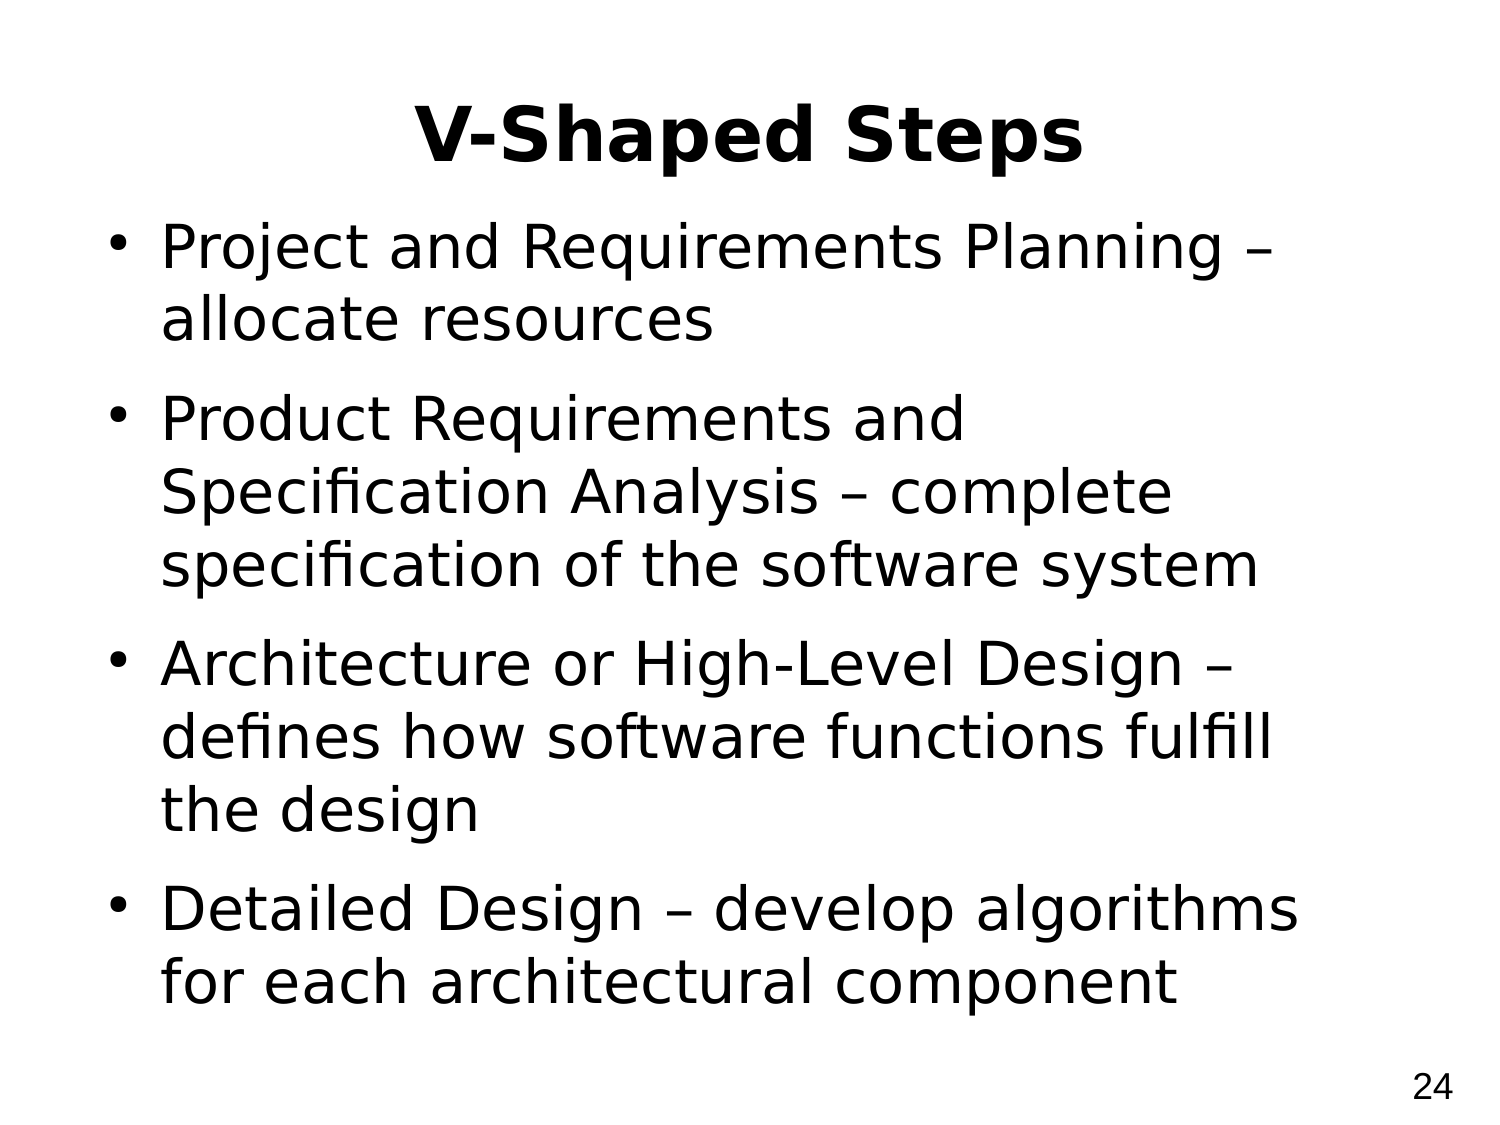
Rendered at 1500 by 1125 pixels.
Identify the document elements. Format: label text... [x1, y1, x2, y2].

list Project and Requirements Planning – allocate resources Product Requirements and Specification Analysis – complete specification of the software system Architecture or High-Level Design – defines how software functions fulfill the design Detailed Design – develop algorithms for each architectural component [75, 200, 1388, 621]
title V-Shaped Steps [75, 37, 1425, 225]
